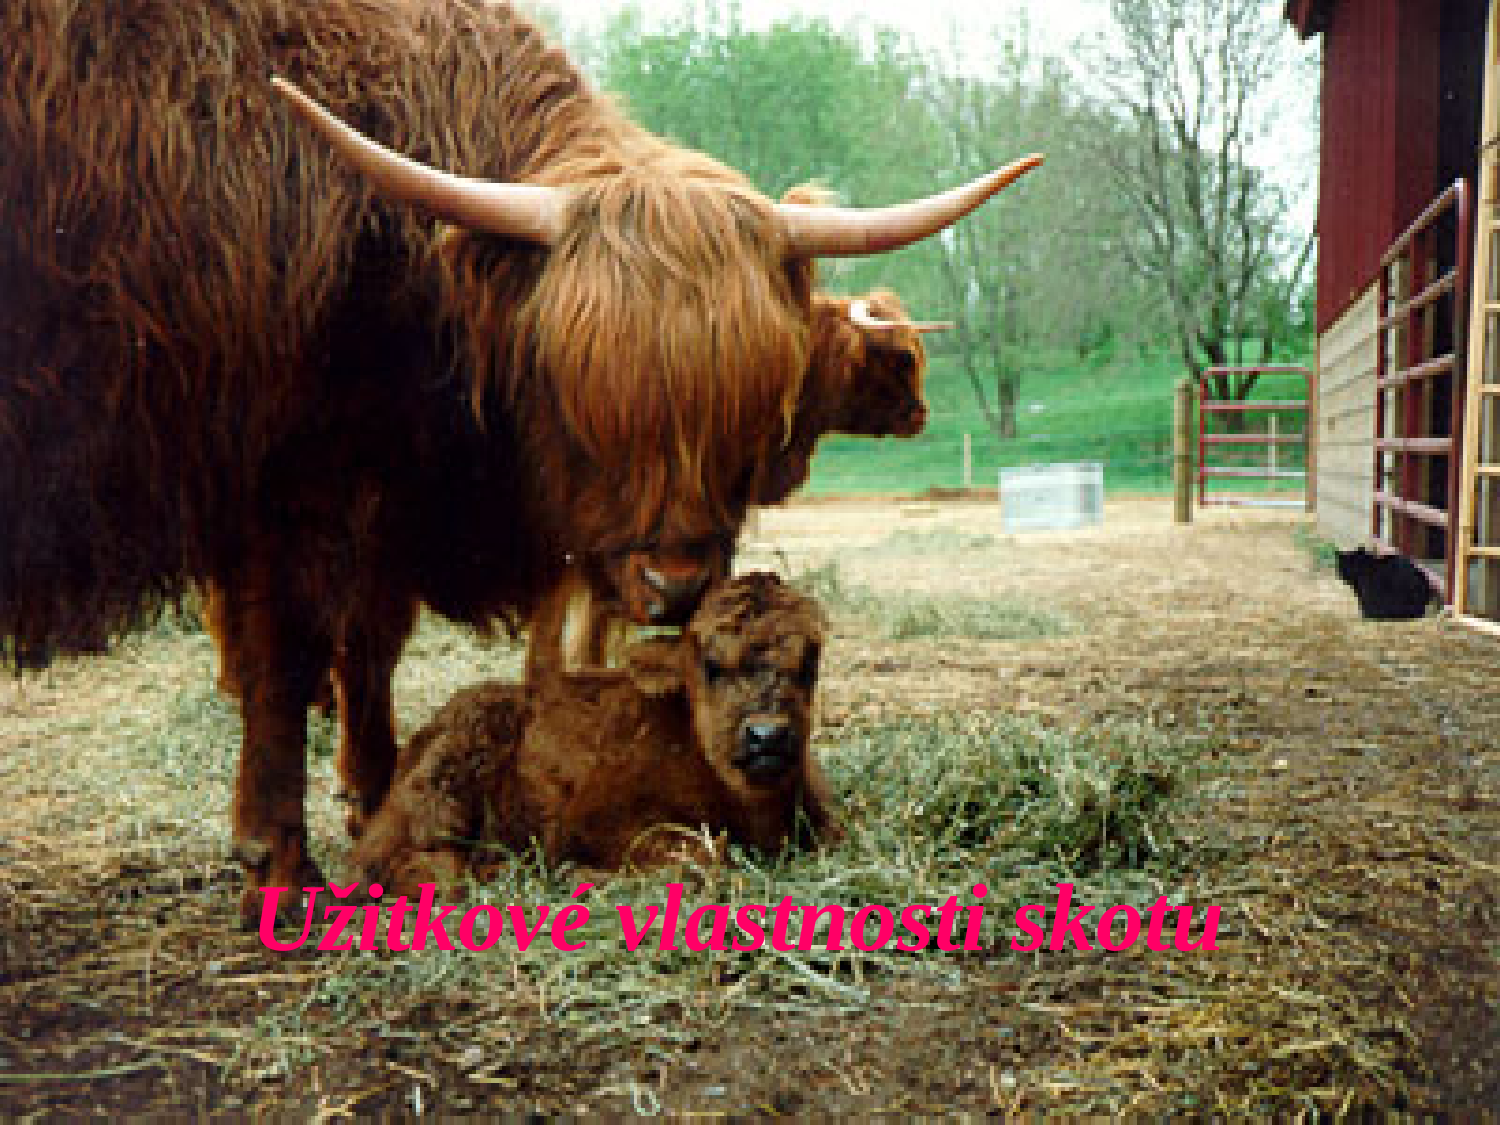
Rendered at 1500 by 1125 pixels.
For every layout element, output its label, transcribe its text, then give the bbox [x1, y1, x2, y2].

picture [0, 0, 1500, 1125]
text_box Užitkové vlastnosti skotu [183, 857, 1294, 980]
